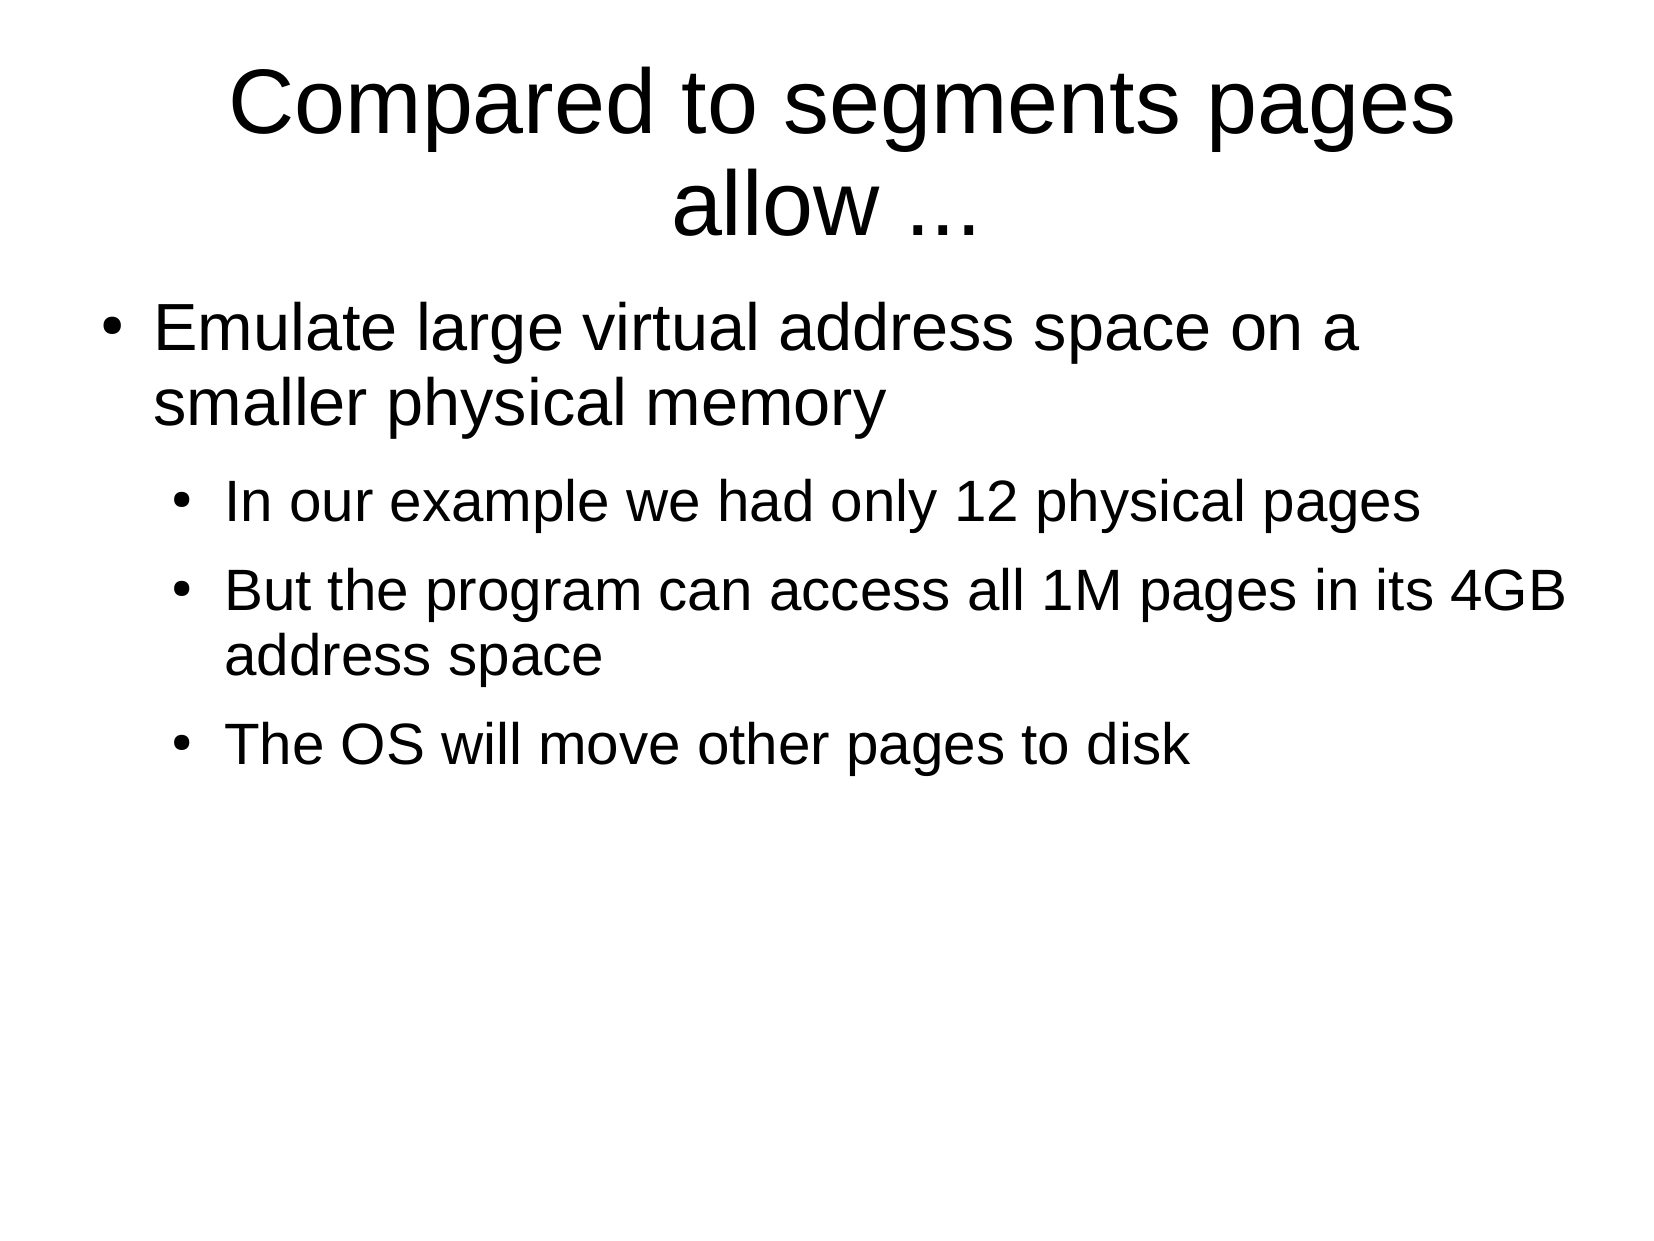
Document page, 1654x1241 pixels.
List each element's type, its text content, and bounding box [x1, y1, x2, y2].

title Compared to segments pages allow ... [82, 49, 1571, 257]
list Emulate large virtual address space on a smaller physical memory In our example we had only 12 physical pages But the program can access all 1M pages in its 4GB address space The OS will move other pages to disk [82, 290, 1571, 1163]
